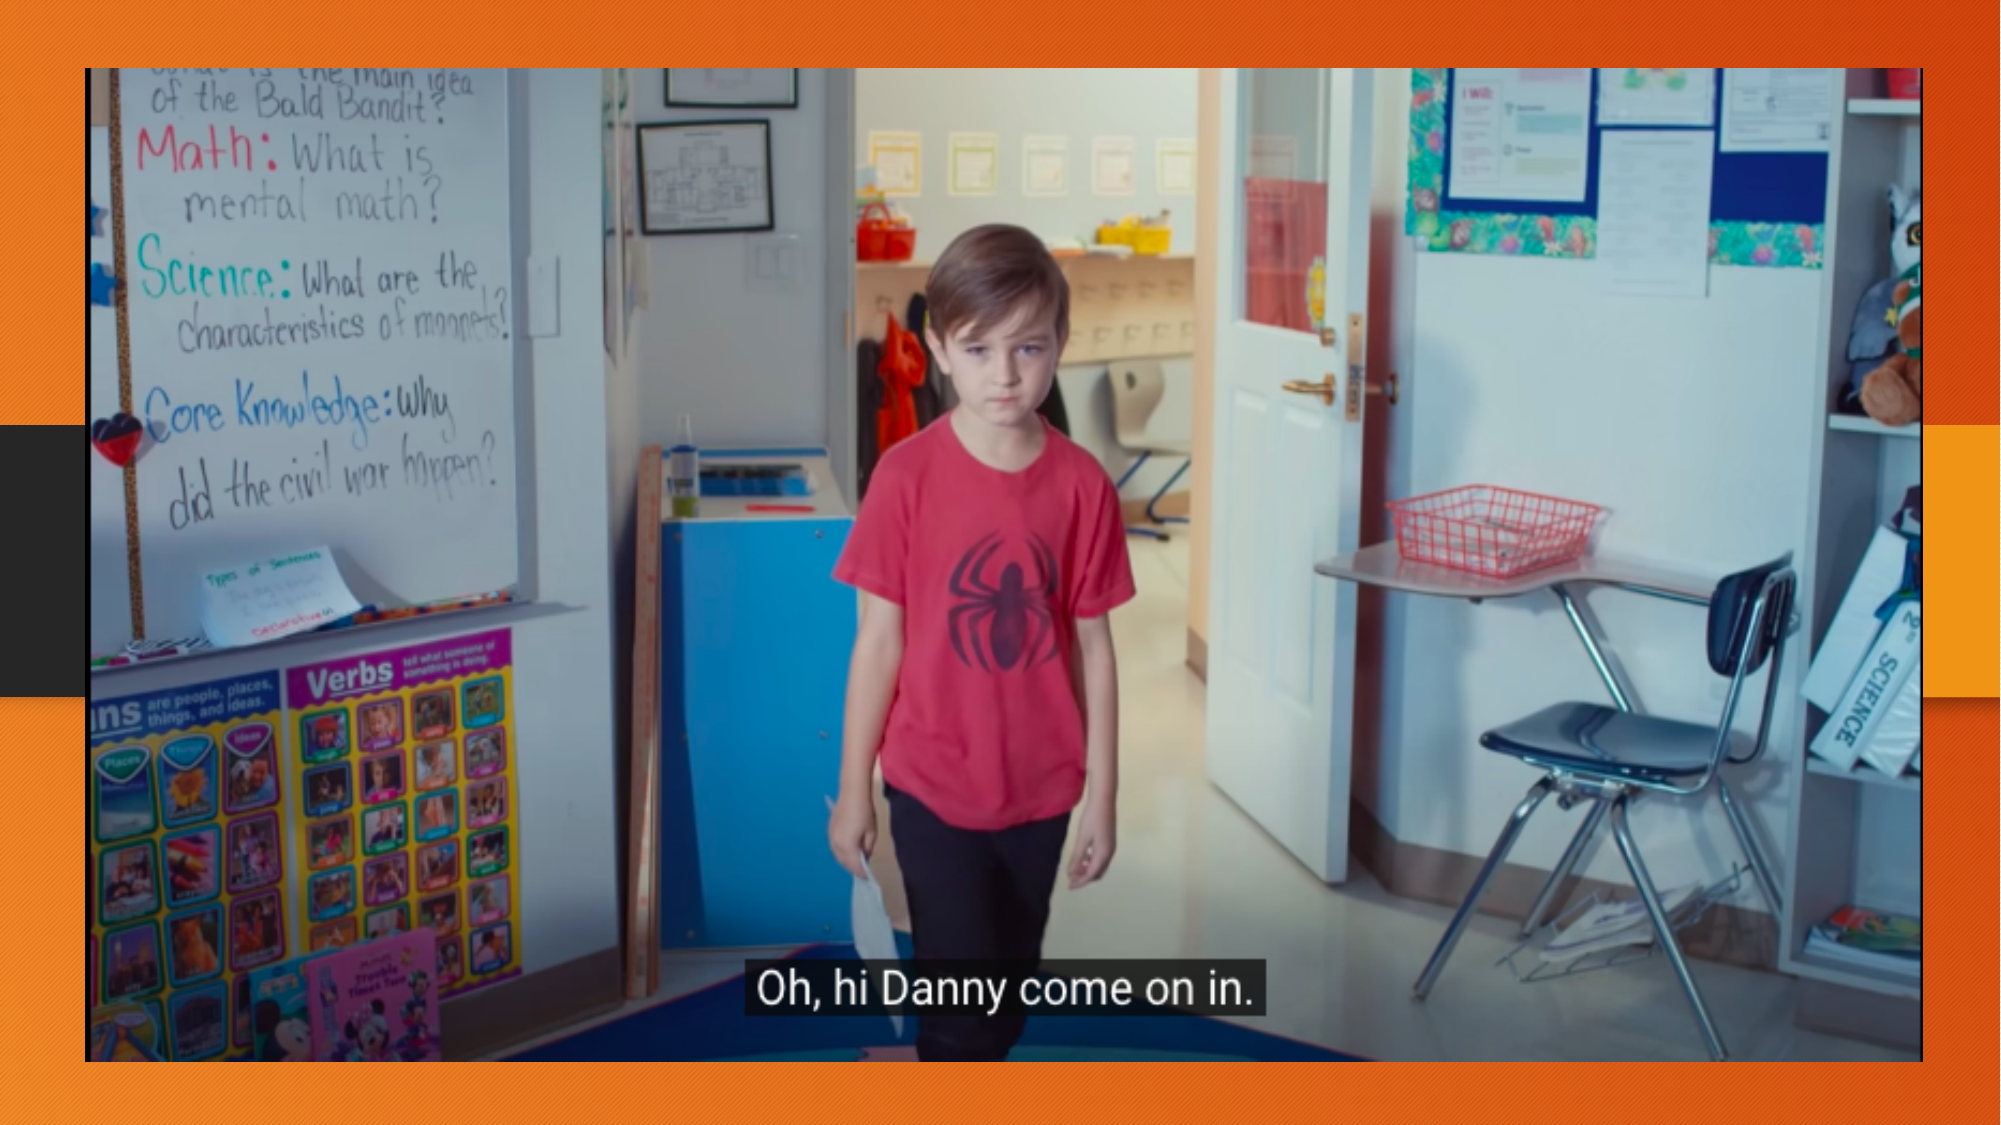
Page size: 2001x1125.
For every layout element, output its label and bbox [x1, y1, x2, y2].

picture [85, 68, 1923, 1062]
